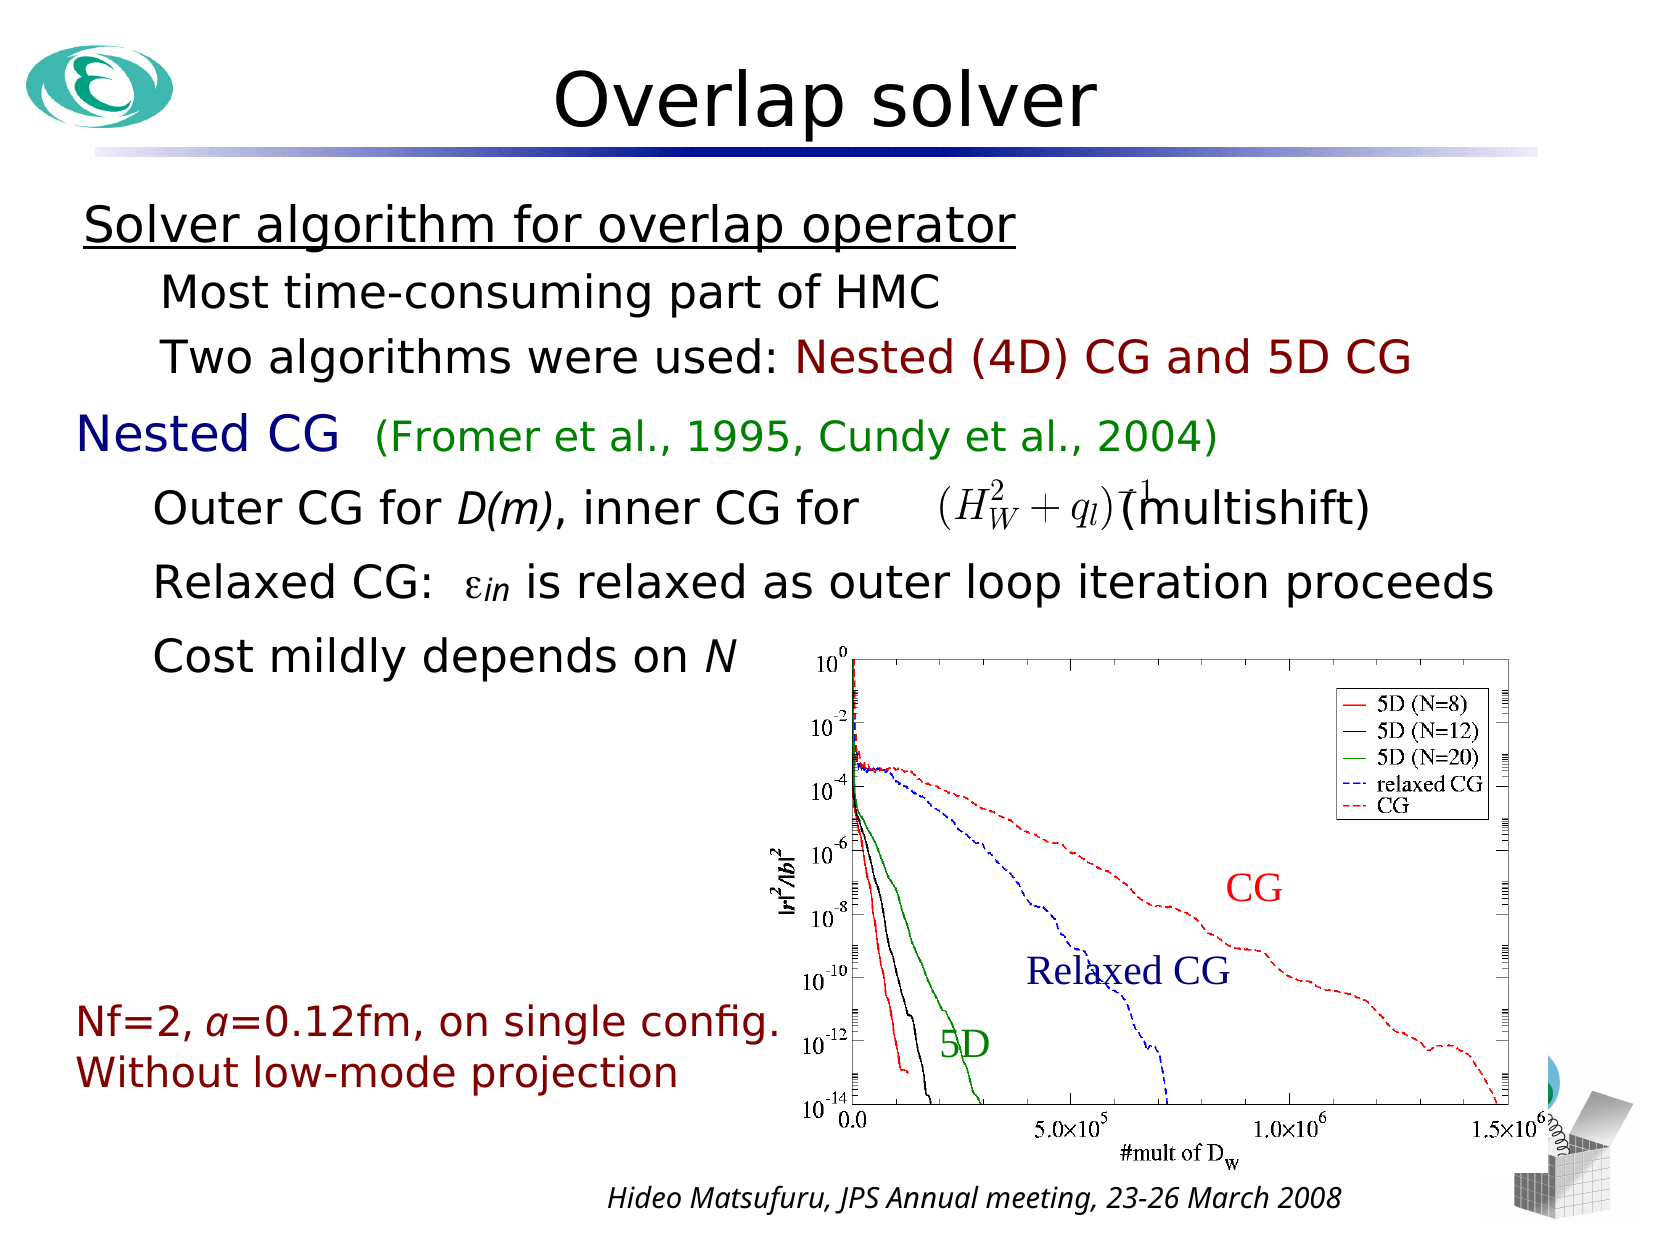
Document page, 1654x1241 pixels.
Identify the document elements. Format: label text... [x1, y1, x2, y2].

text_box 5D [939, 1020, 995, 1071]
list Solver algorithm for overlap operator Most time-consuming part of HMC Two algorithms were used: Nested (4D) CG and 5D CG [65, 196, 1589, 1107]
picture [95, 147, 1538, 157]
text_box Nf=2, a=0.12fm, on single config. Without low-mode projection [75, 992, 783, 1096]
list Nested CG (Fromer et al., 1995, Cundy et al., 2004) Outer CG for D(m), inner CG for (multishift) Relaxed CG: ein is relaxed as outer loop iteration proceeds Cost mildly depends on N [57, 405, 1582, 767]
text_box CG [1225, 864, 1284, 915]
picture [940, 479, 1151, 531]
picture [768, 1039, 1639, 1226]
title Overlap solver [201, 47, 1450, 154]
text_box Relaxed CG [1026, 946, 1232, 998]
picture [20, 37, 179, 136]
